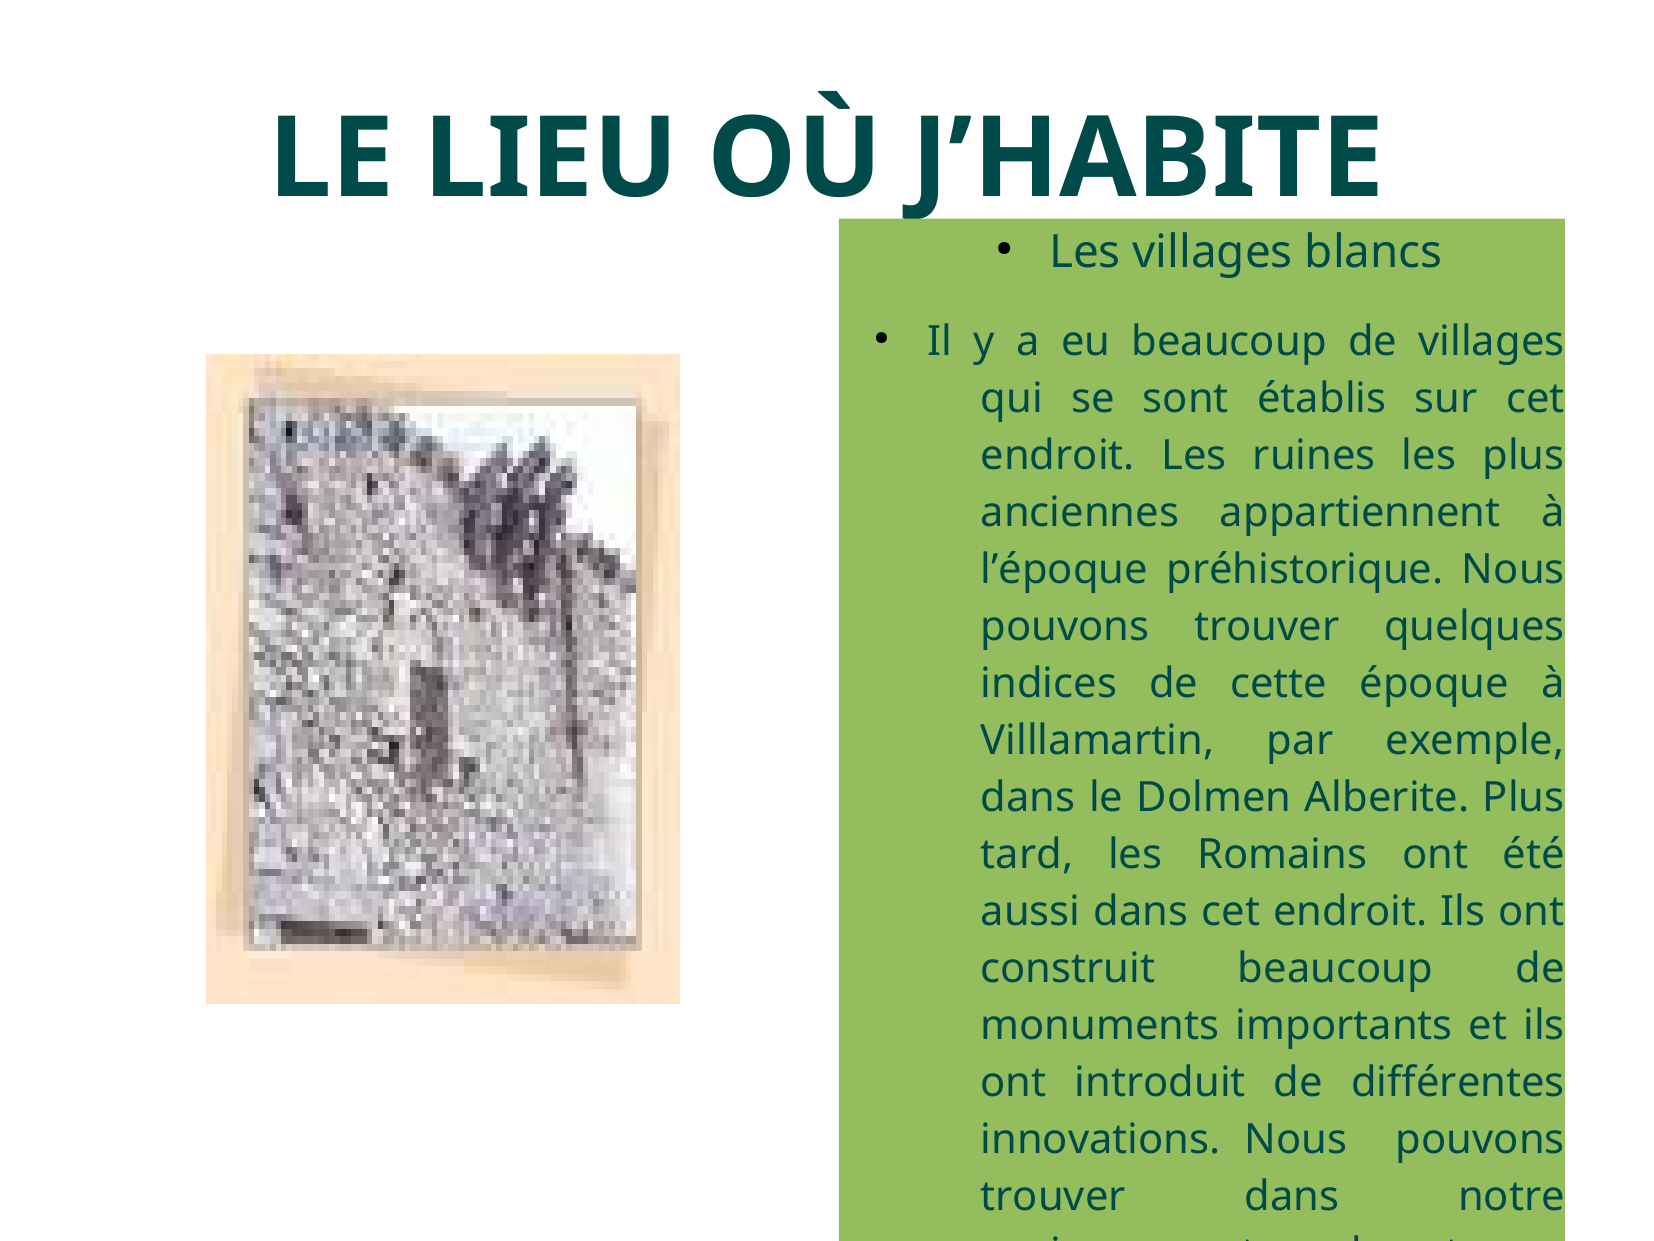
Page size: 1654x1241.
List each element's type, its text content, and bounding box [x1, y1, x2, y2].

list Les villages blancs Il y a eu beaucoup de villages qui se sont établis sur cet endroit. Les ruines les plus anciennes appartiennent à l’époque préhistorique. Nous pouvons trouver quelques indices de cette époque à Villlamartin, par exemple, dans le Dolmen Alberite. Plus tard, les Romains ont été aussi dans cet endroit. Ils ont construit beaucoup de monuments importants et ils ont introduit de différentes innovations. Nous pouvons trouver dans notre environement des traces romaines, comme le village romain d’Ocurri, très proche d’Ubrique, situé sur une belle colline appellé « El Salto de la Mora ». [838, 218, 1565, 1182]
picture [206, 354, 680, 1004]
title LE LIEU OÙ J’HABITE [82, 49, 1571, 257]
